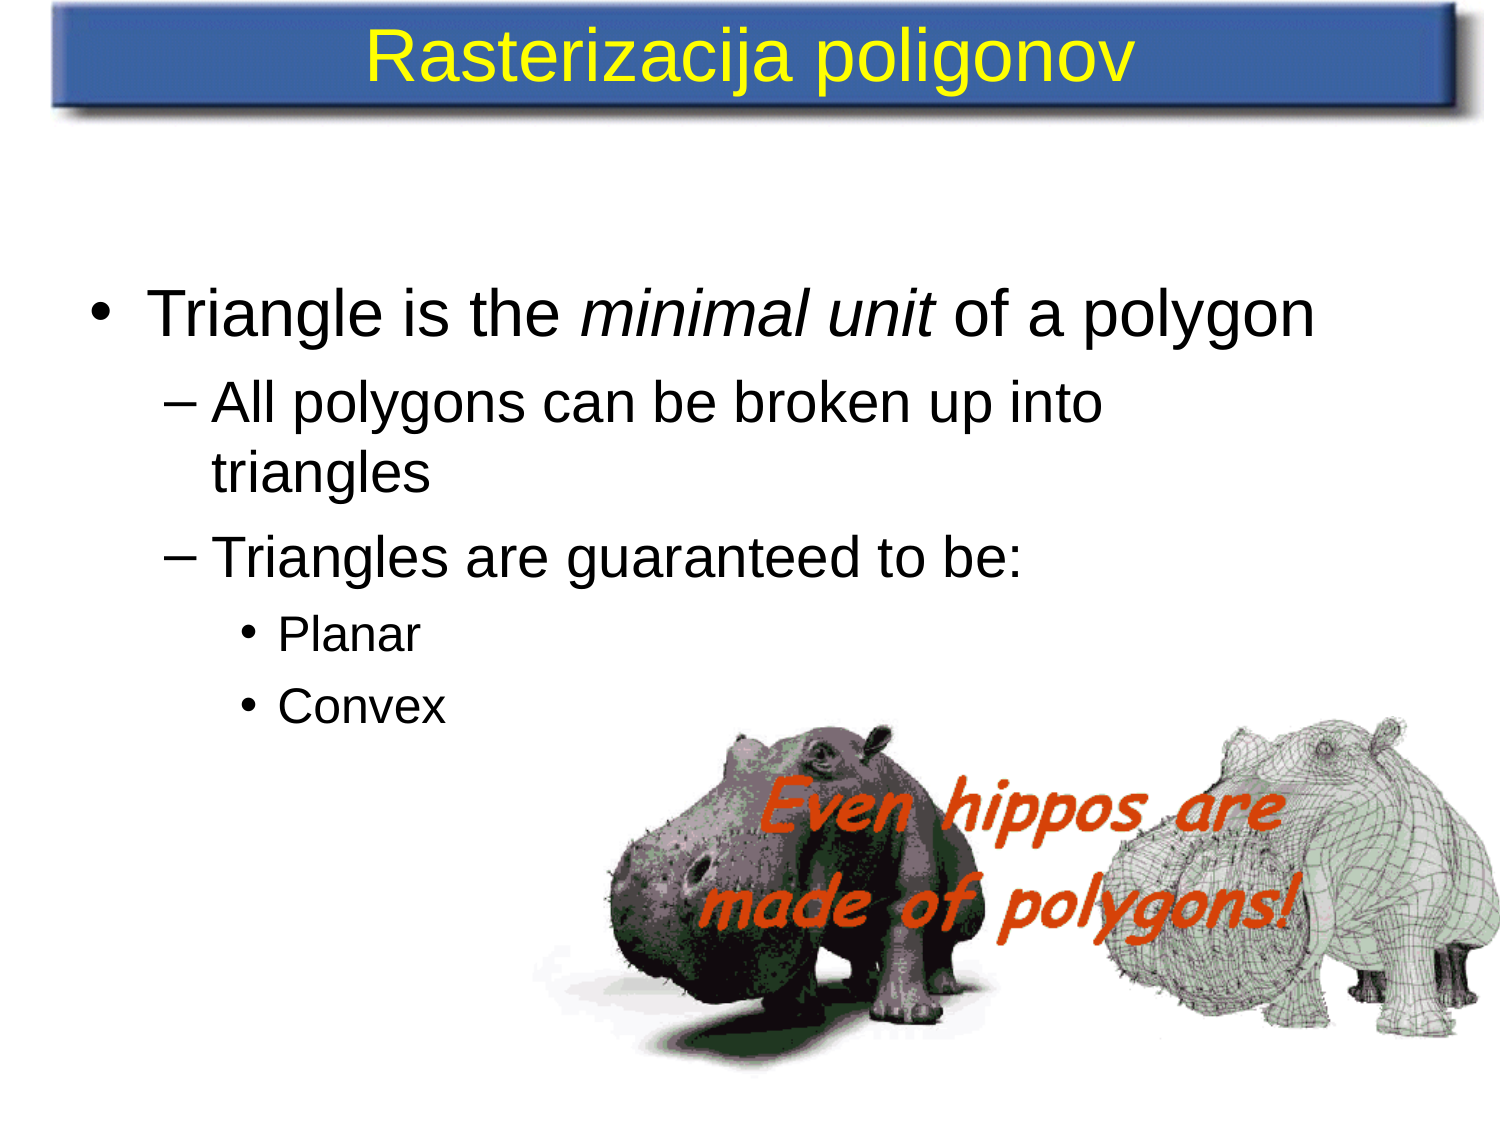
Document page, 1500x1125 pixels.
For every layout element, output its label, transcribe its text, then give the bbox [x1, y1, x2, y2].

picture [530, 716, 1500, 1080]
title Rasterizacija poligonov [75, 0, 1426, 105]
list Triangle is the minimal unit of a polygon All polygons can be broken up into triangles Triangles are guaranteed to be: Planar Convex [75, 262, 1346, 915]
picture [50, 0, 1484, 127]
